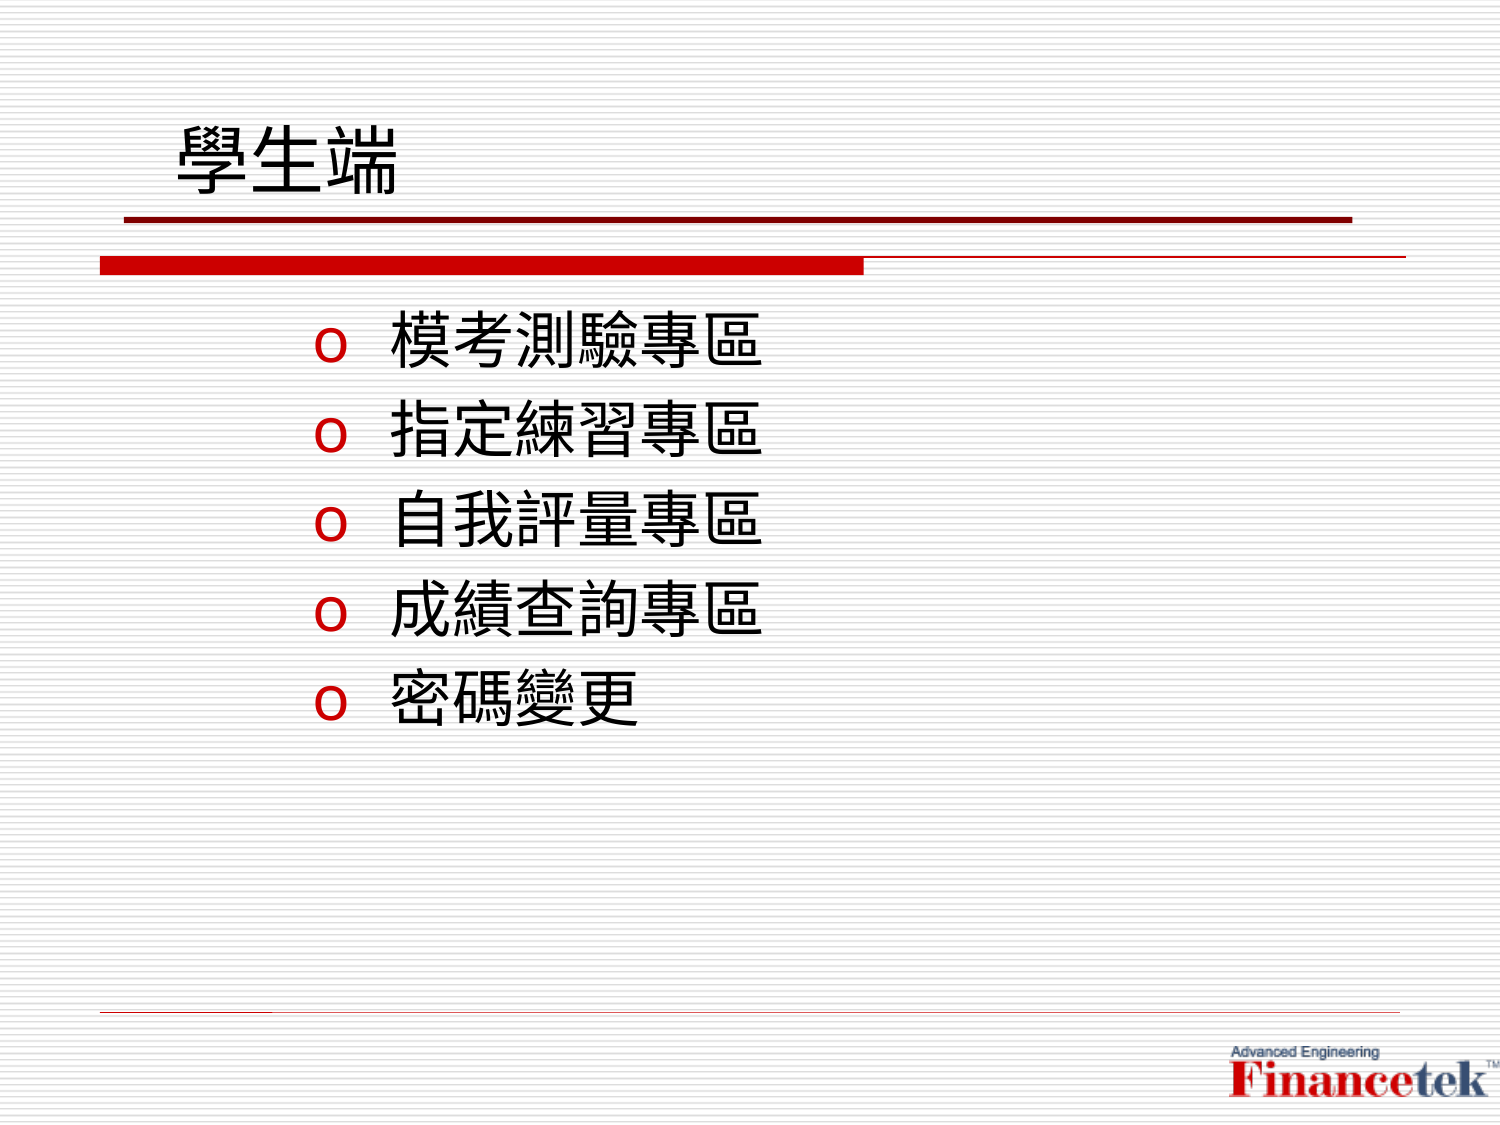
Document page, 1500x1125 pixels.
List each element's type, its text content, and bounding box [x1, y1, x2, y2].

title 學生端 [159, 78, 1407, 212]
list 模考測驗專區 指定練習專區 自我評量專區 成績查詢專區 密碼變更 [297, 293, 1150, 931]
